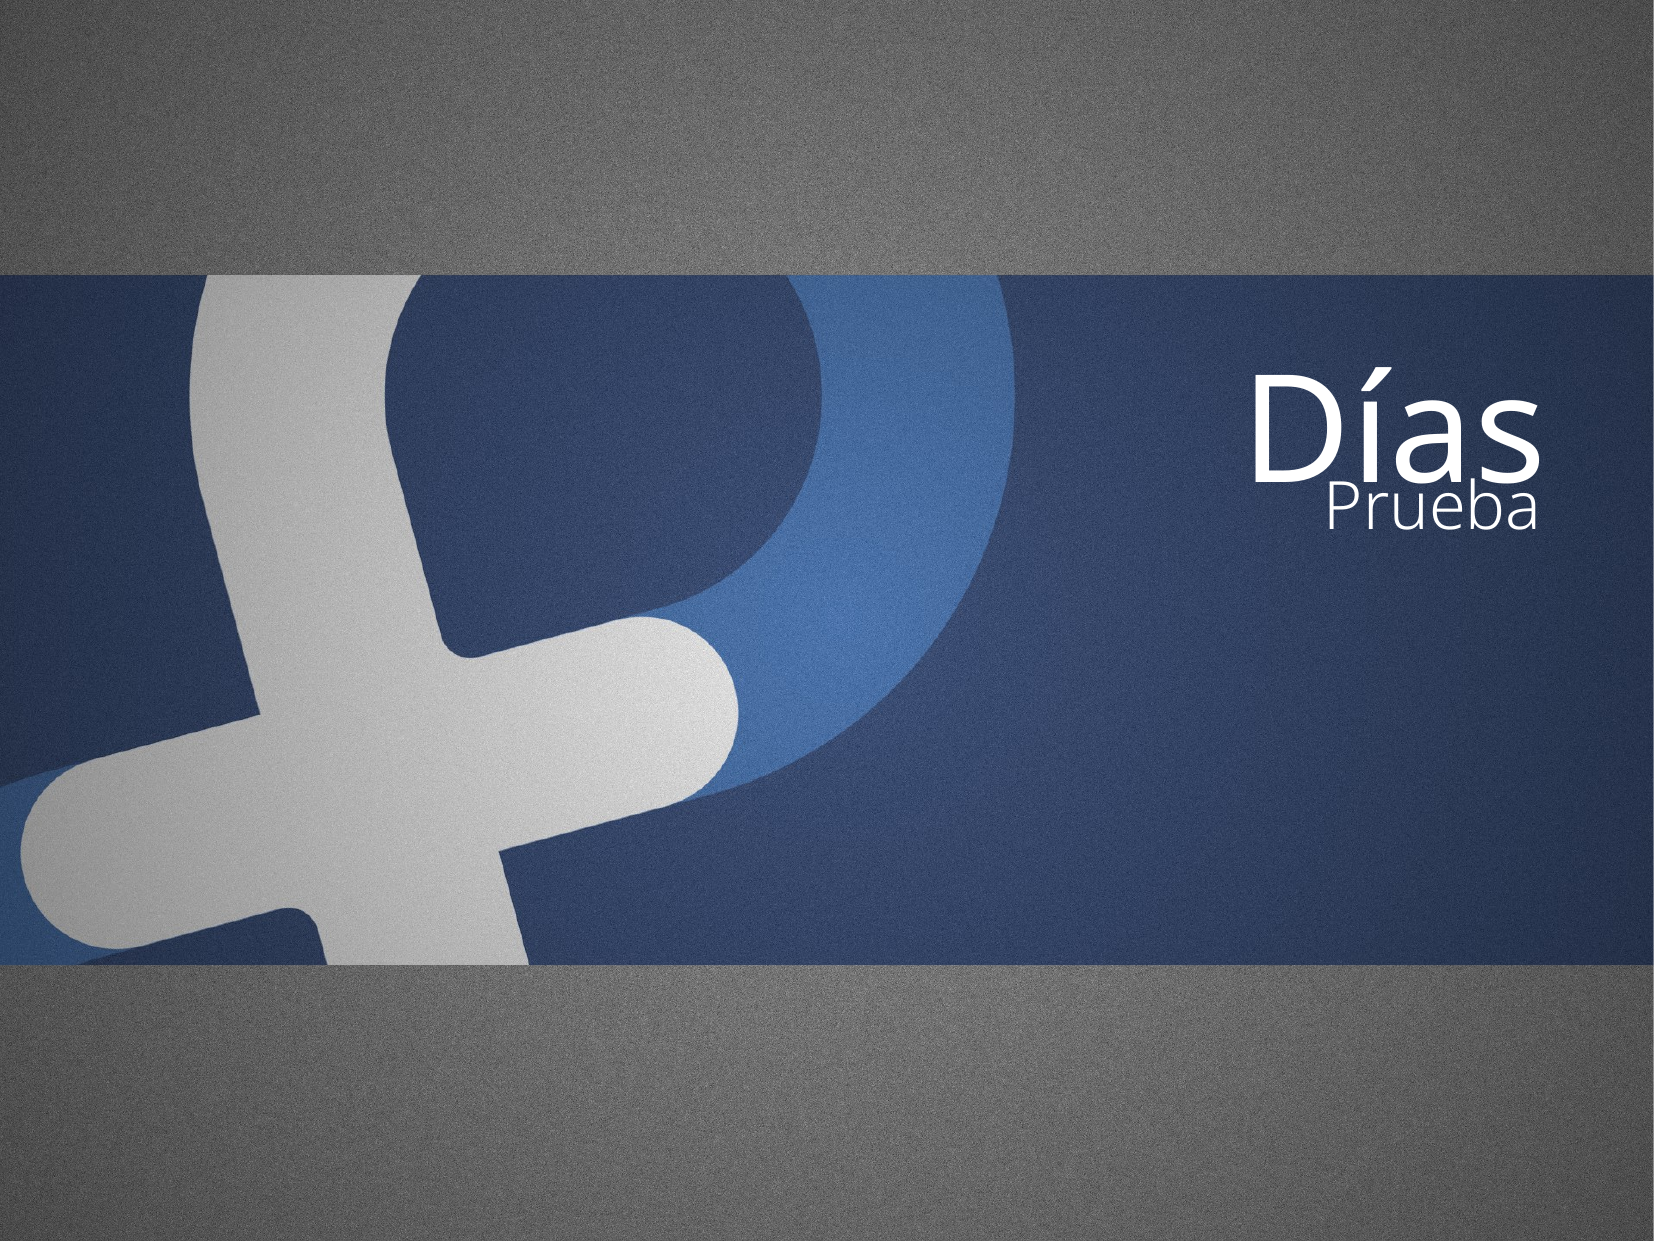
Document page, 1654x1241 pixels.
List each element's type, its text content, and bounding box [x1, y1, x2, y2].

picture [0, 0, 1654, 1241]
text_box Días [446, 315, 1561, 654]
text_box Prueba [383, 458, 1542, 621]
